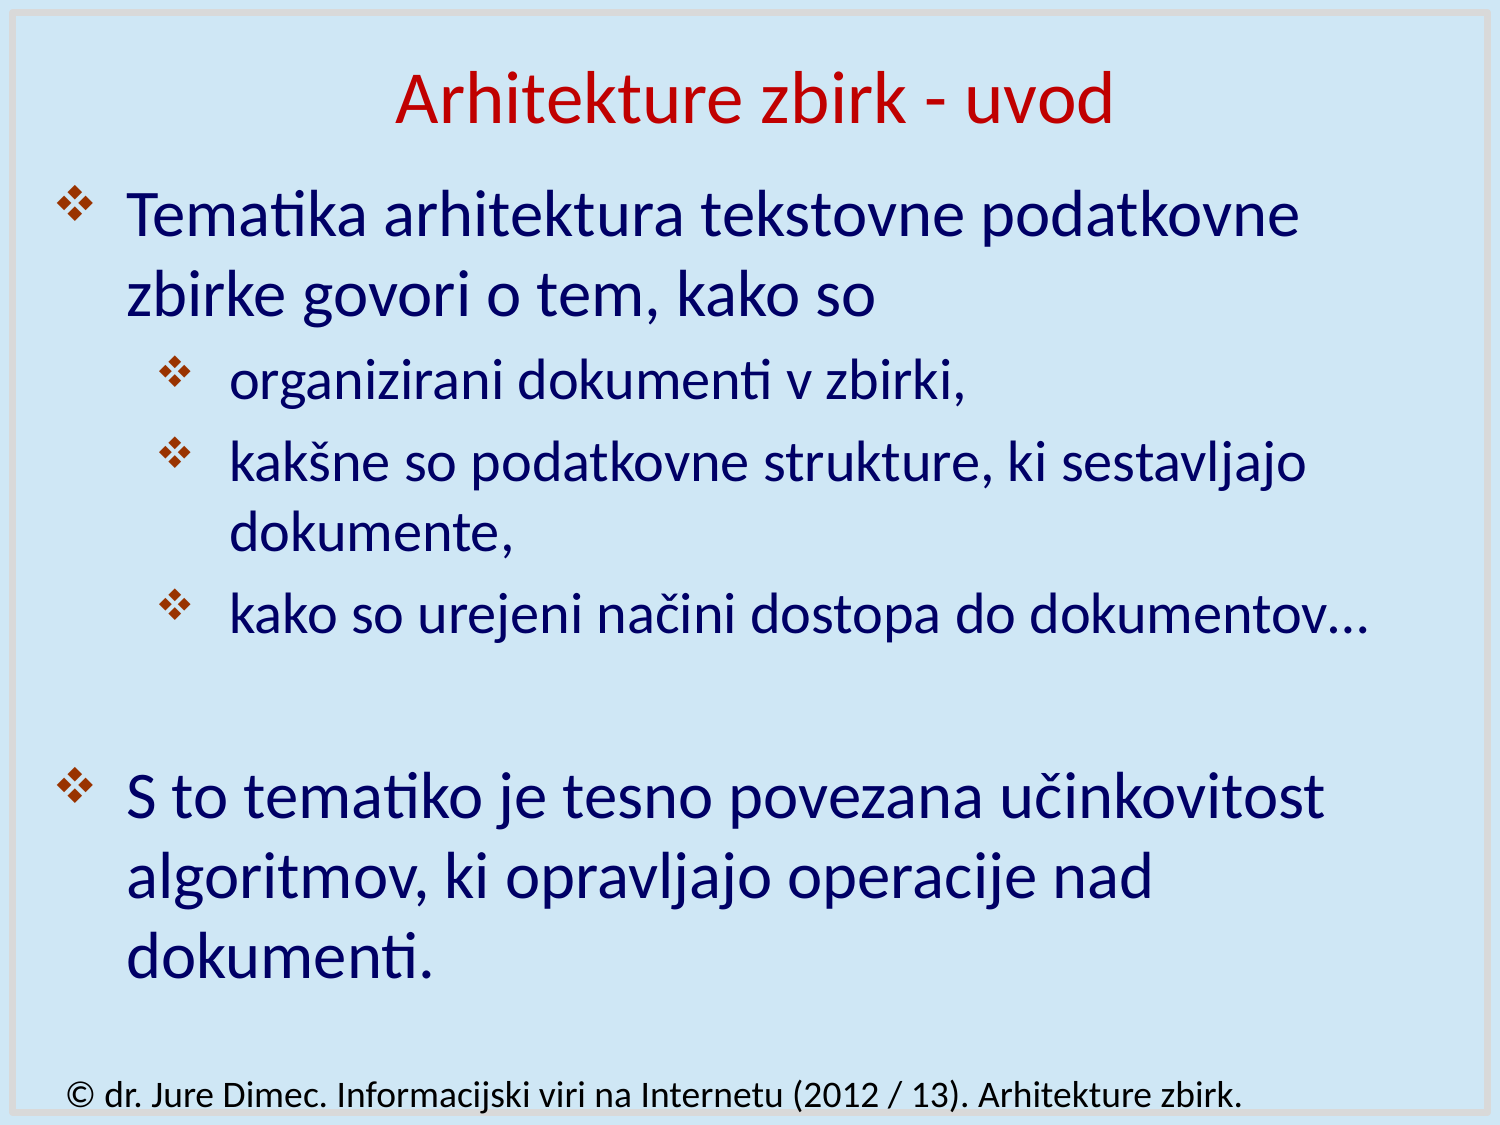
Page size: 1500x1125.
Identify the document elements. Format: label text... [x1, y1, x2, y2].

footer © dr. Jure Dimec. Informacijski viri na Internetu (2012 / 13). Arhitekture zbirk. [50, 1062, 1300, 1103]
list Tematika arhitektura tekstovne podatkovne zbirke govori o tem, kako so organizirani dokumenti v zbirki, kakšne so podatkovne strukture, ki sestavljajo dokumente, kako so urejeni načini dostopa do dokumentov… S to tematiko je tesno povezana učinkovitost algoritmov, ki opravljajo operacije nad dokumenti. [37, 162, 1475, 1050]
title Arhitekture zbirk - uvod [37, 37, 1475, 150]
